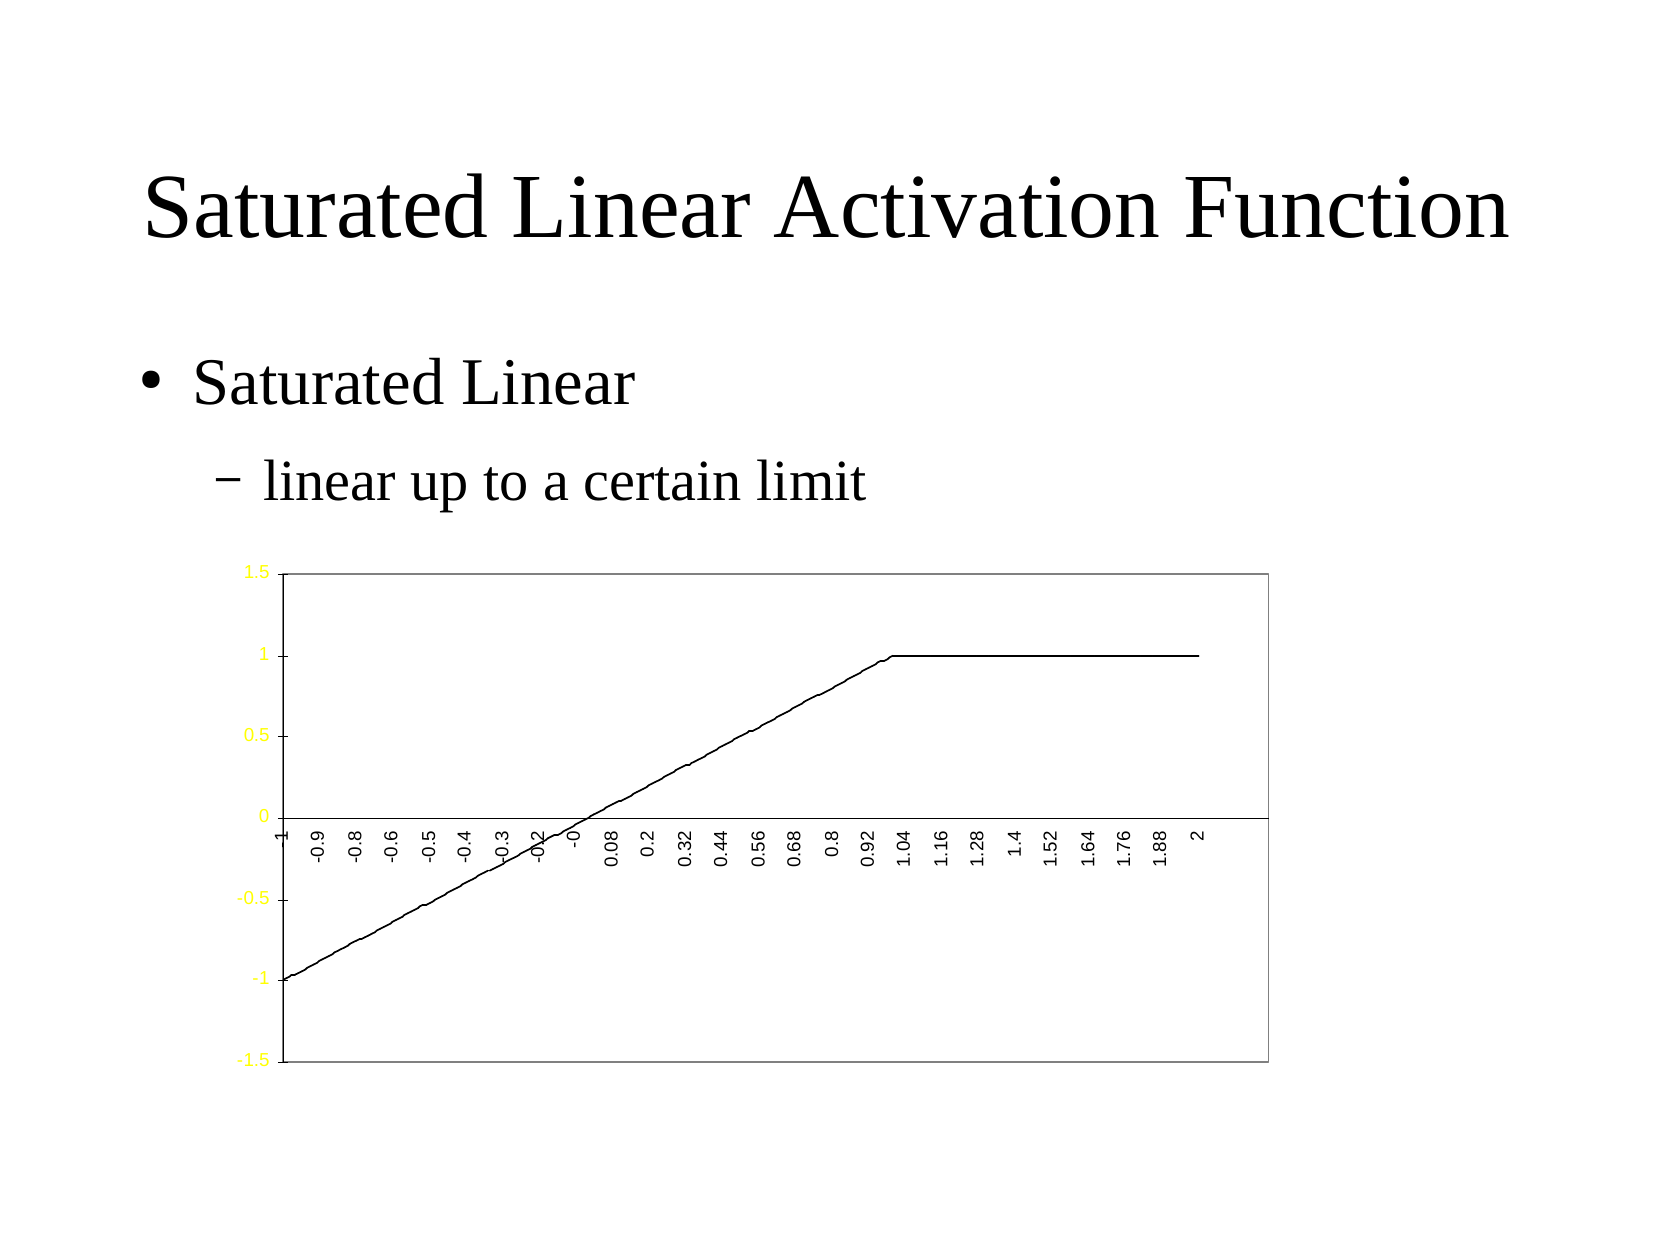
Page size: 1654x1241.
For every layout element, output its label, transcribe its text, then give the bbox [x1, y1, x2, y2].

chart [202, 531, 1290, 1105]
title Saturated Linear Activation Function [121, 102, 1534, 311]
list Saturated Linear linear up to a certain limit [121, 344, 1534, 1127]
